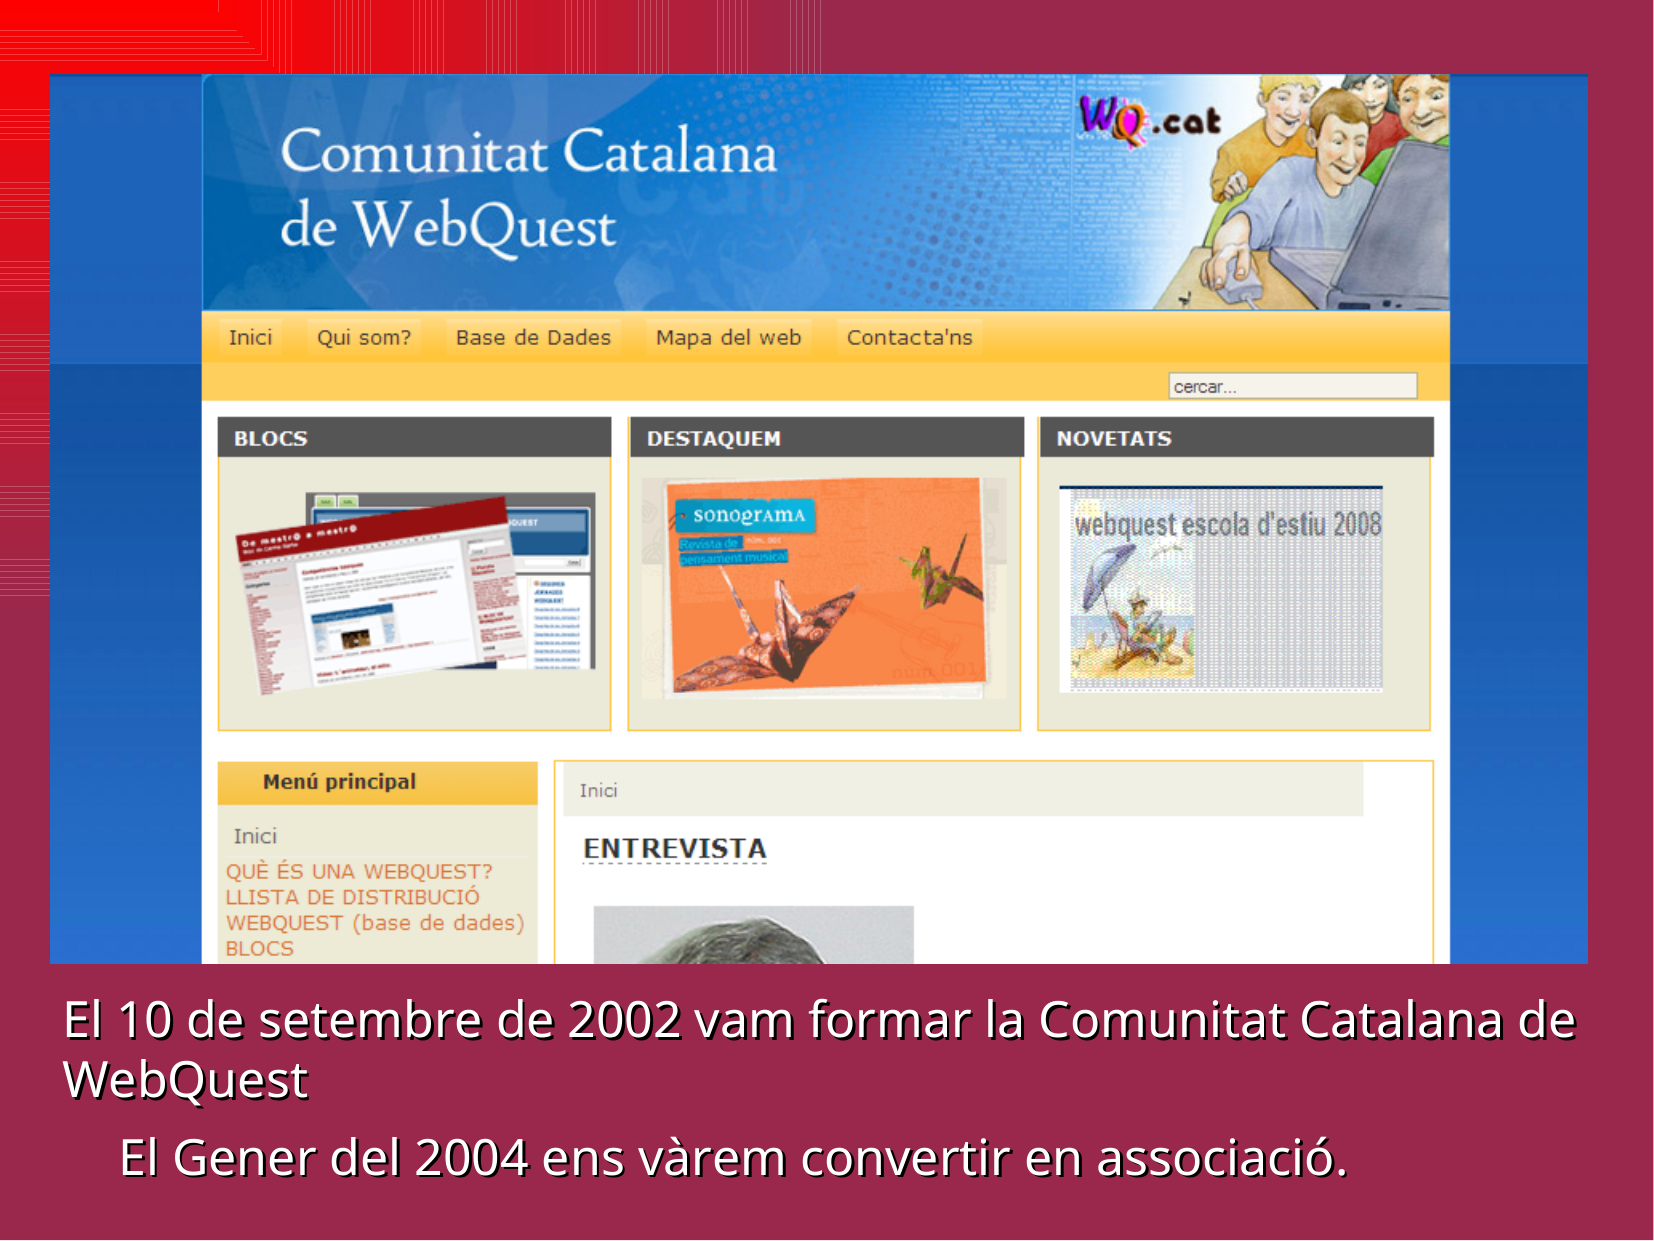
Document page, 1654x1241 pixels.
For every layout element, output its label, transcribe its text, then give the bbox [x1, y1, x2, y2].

text_box El Gener del 2004 ens vàrem convertir en associació. [118, 1124, 1350, 1192]
text_box El 10 de setembre de 2002 vam formar la Comunitat Catalana de WebQuest [62, 987, 1613, 1115]
picture [50, 74, 1588, 964]
